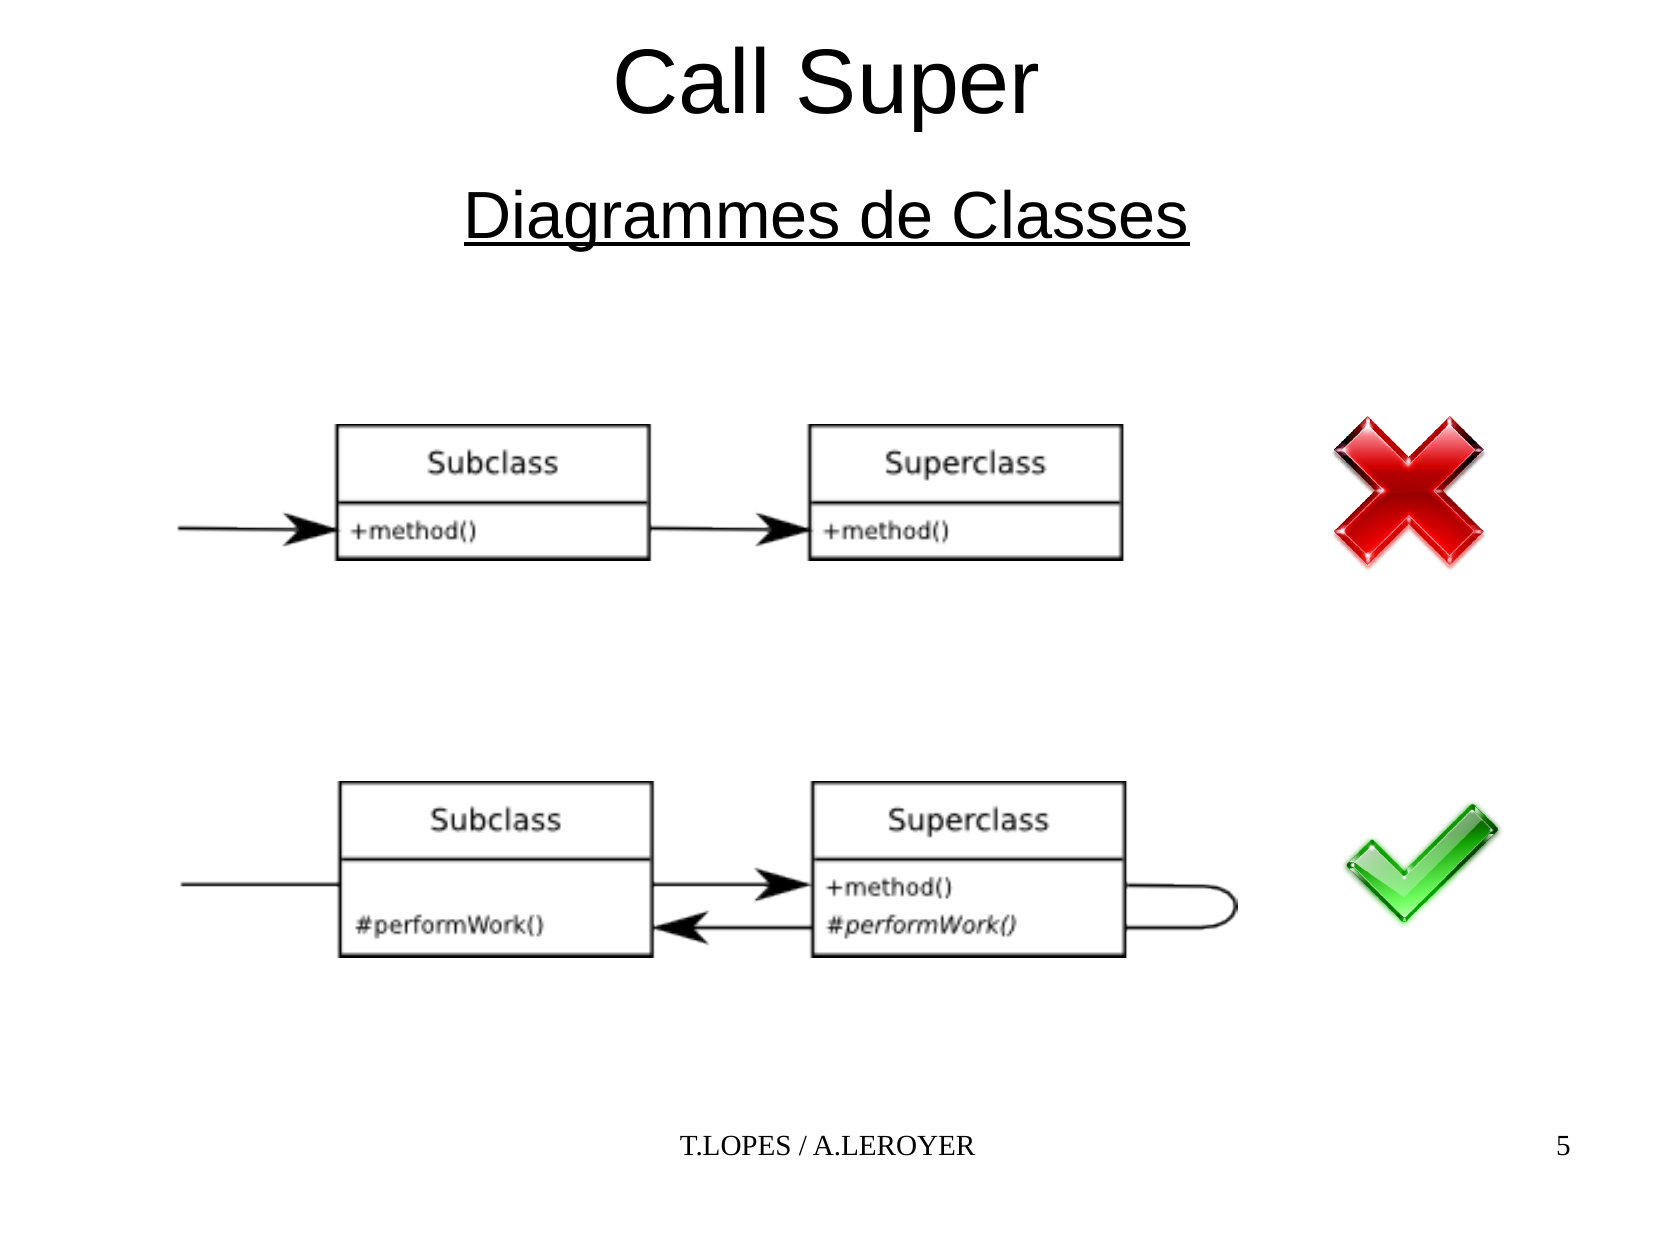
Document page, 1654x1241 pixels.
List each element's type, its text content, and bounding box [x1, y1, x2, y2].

list Diagrammes de Classes [82, 177, 1571, 272]
picture [177, 424, 1235, 562]
picture [1340, 781, 1505, 945]
picture [180, 781, 1238, 958]
title Call Super [82, 0, 1571, 177]
picture [1328, 413, 1490, 575]
